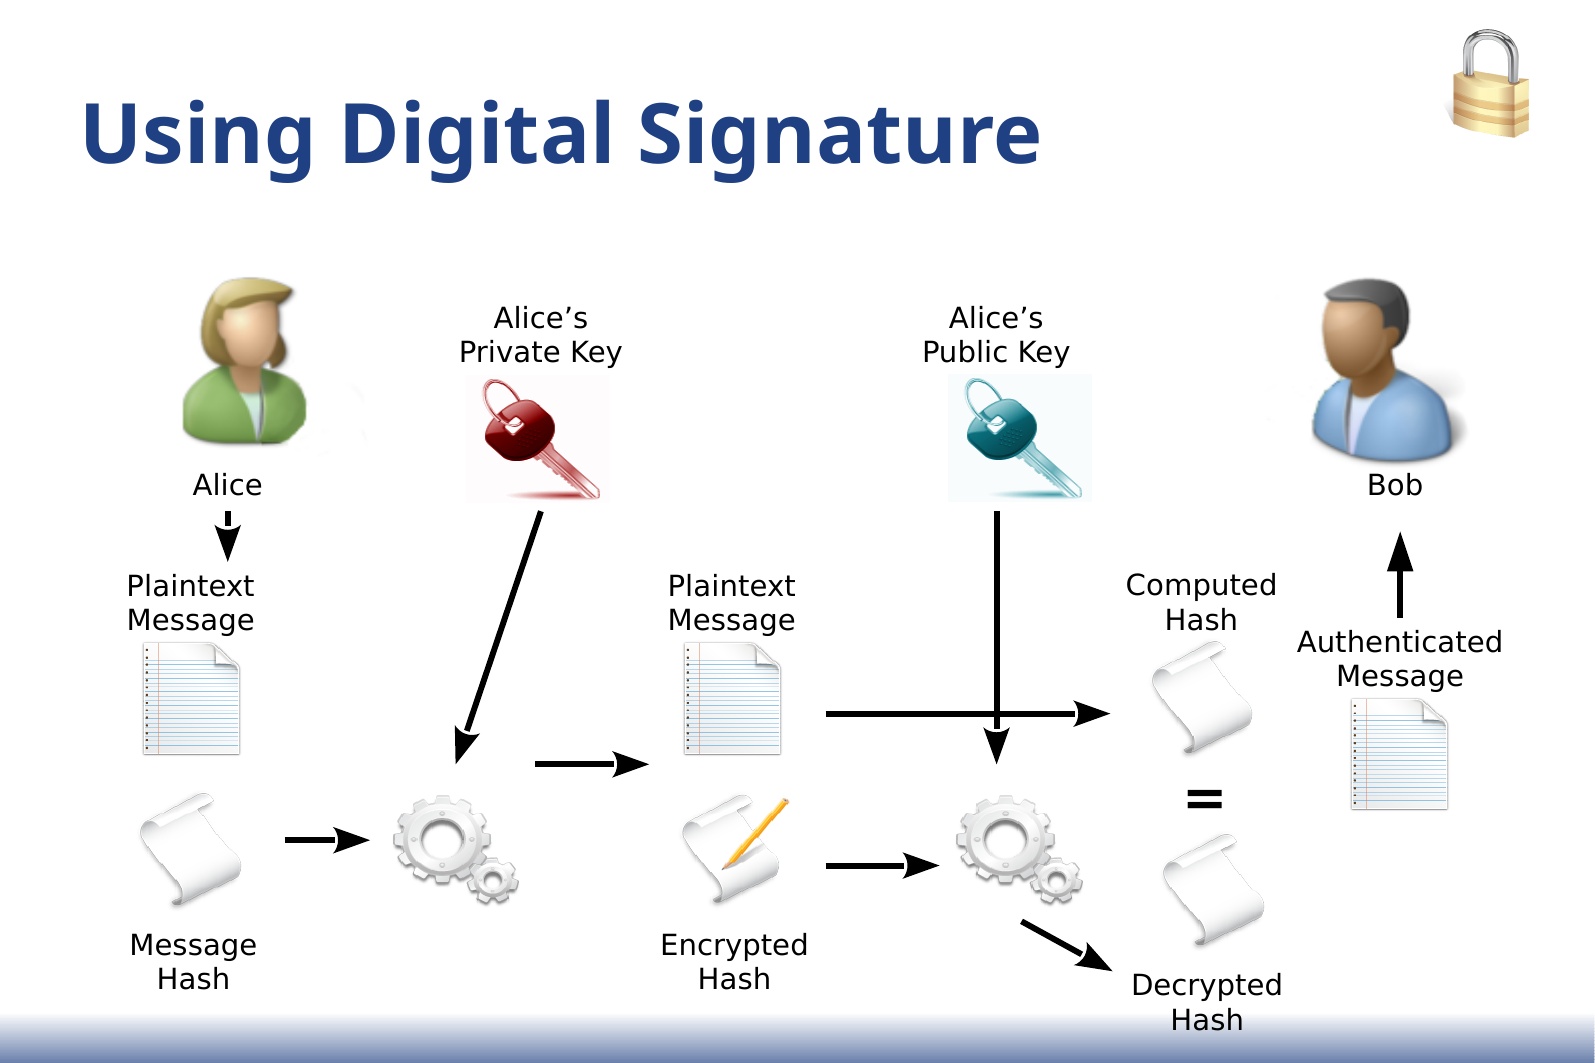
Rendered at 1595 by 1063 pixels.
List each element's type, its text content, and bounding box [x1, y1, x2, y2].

picture [1133, 645, 1270, 760]
text_box Decrypted Hash [1104, 961, 1310, 1045]
picture [950, 789, 1088, 912]
picture [1331, 701, 1469, 815]
picture [113, 258, 371, 487]
picture [1252, 258, 1510, 487]
picture [664, 646, 802, 760]
text_box Alice’s Public Key [854, 293, 1139, 377]
picture [387, 789, 524, 912]
text_box Alice’s Private Key [427, 293, 655, 377]
picture [948, 377, 1092, 502]
text_box Authenticated Message [1275, 617, 1525, 701]
picture [1144, 830, 1282, 952]
text_box Message Hash [91, 920, 297, 1004]
text_box Computed Hash [1099, 561, 1304, 645]
text_box Bob [1309, 460, 1481, 510]
text_box Plaintext Message [91, 561, 291, 646]
picture [123, 646, 261, 760]
title Using Digital Signature [79, 42, 1515, 220]
picture [466, 377, 610, 503]
text_box = [1167, 760, 1243, 830]
picture [666, 789, 803, 912]
text_box Encrypted Hash [632, 920, 838, 1005]
picture [121, 789, 259, 912]
picture [1423, 25, 1555, 142]
text_box Alice [142, 460, 314, 510]
text_box Plaintext Message [632, 561, 832, 646]
